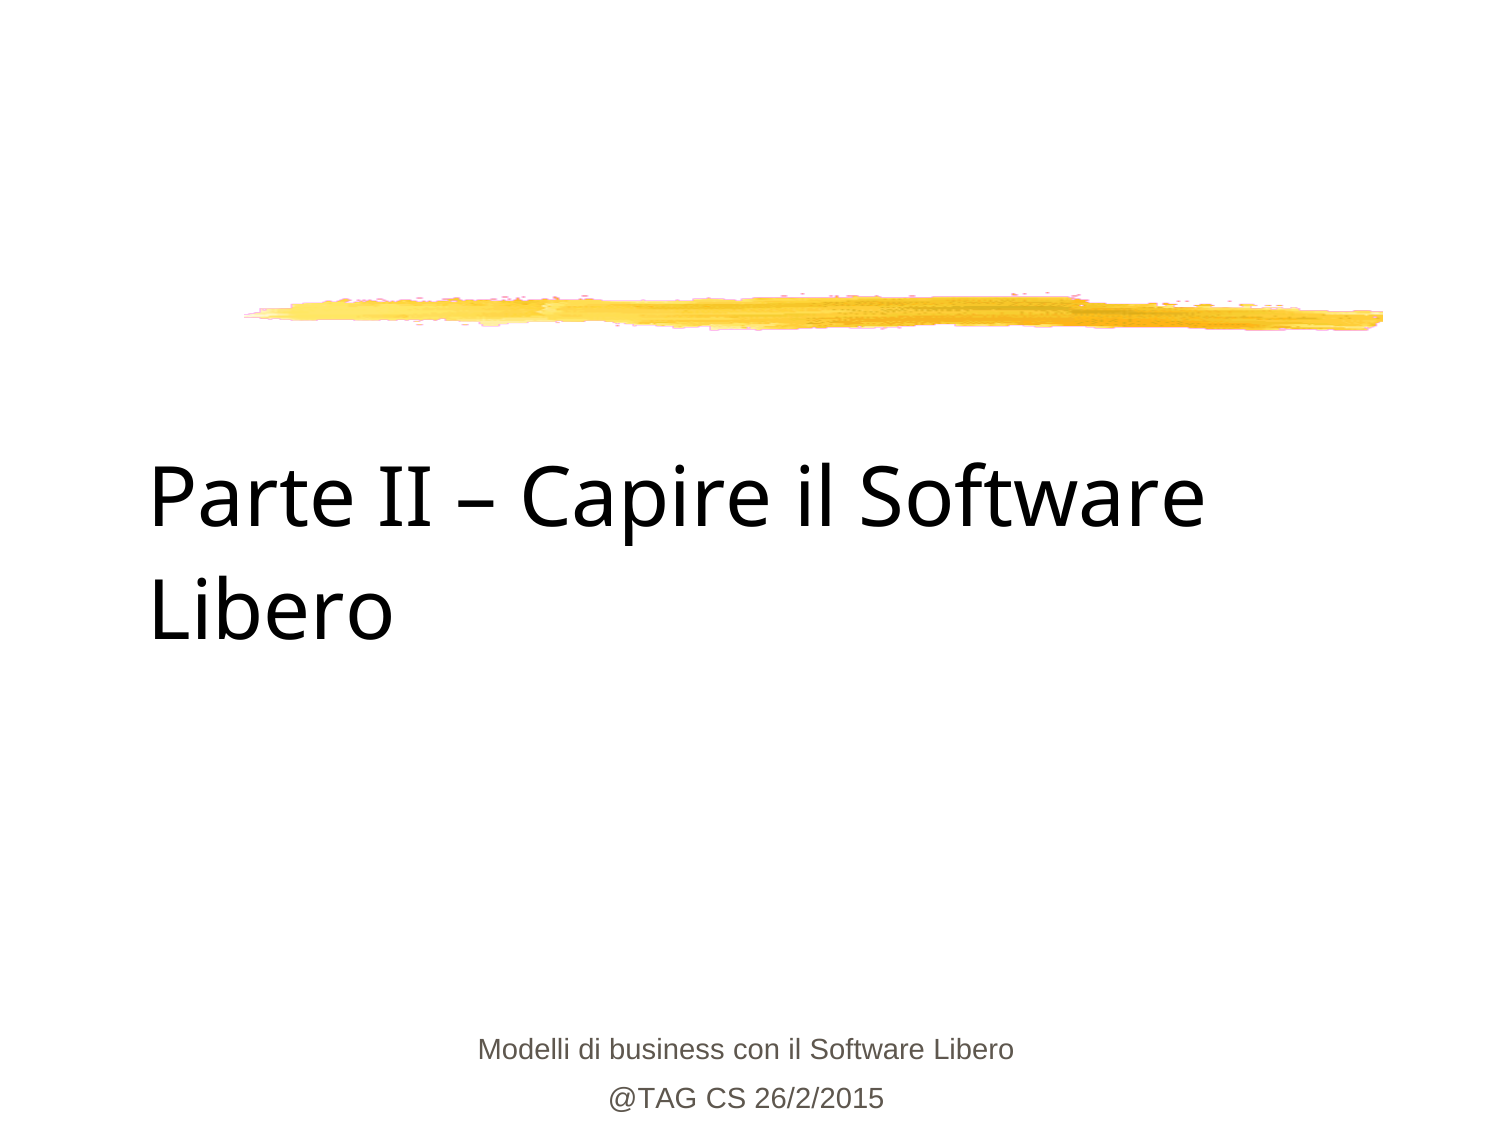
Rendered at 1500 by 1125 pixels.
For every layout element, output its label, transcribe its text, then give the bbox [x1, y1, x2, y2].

picture [244, 288, 1383, 339]
title Parte II – Capire il Software Libero [147, 393, 1301, 709]
